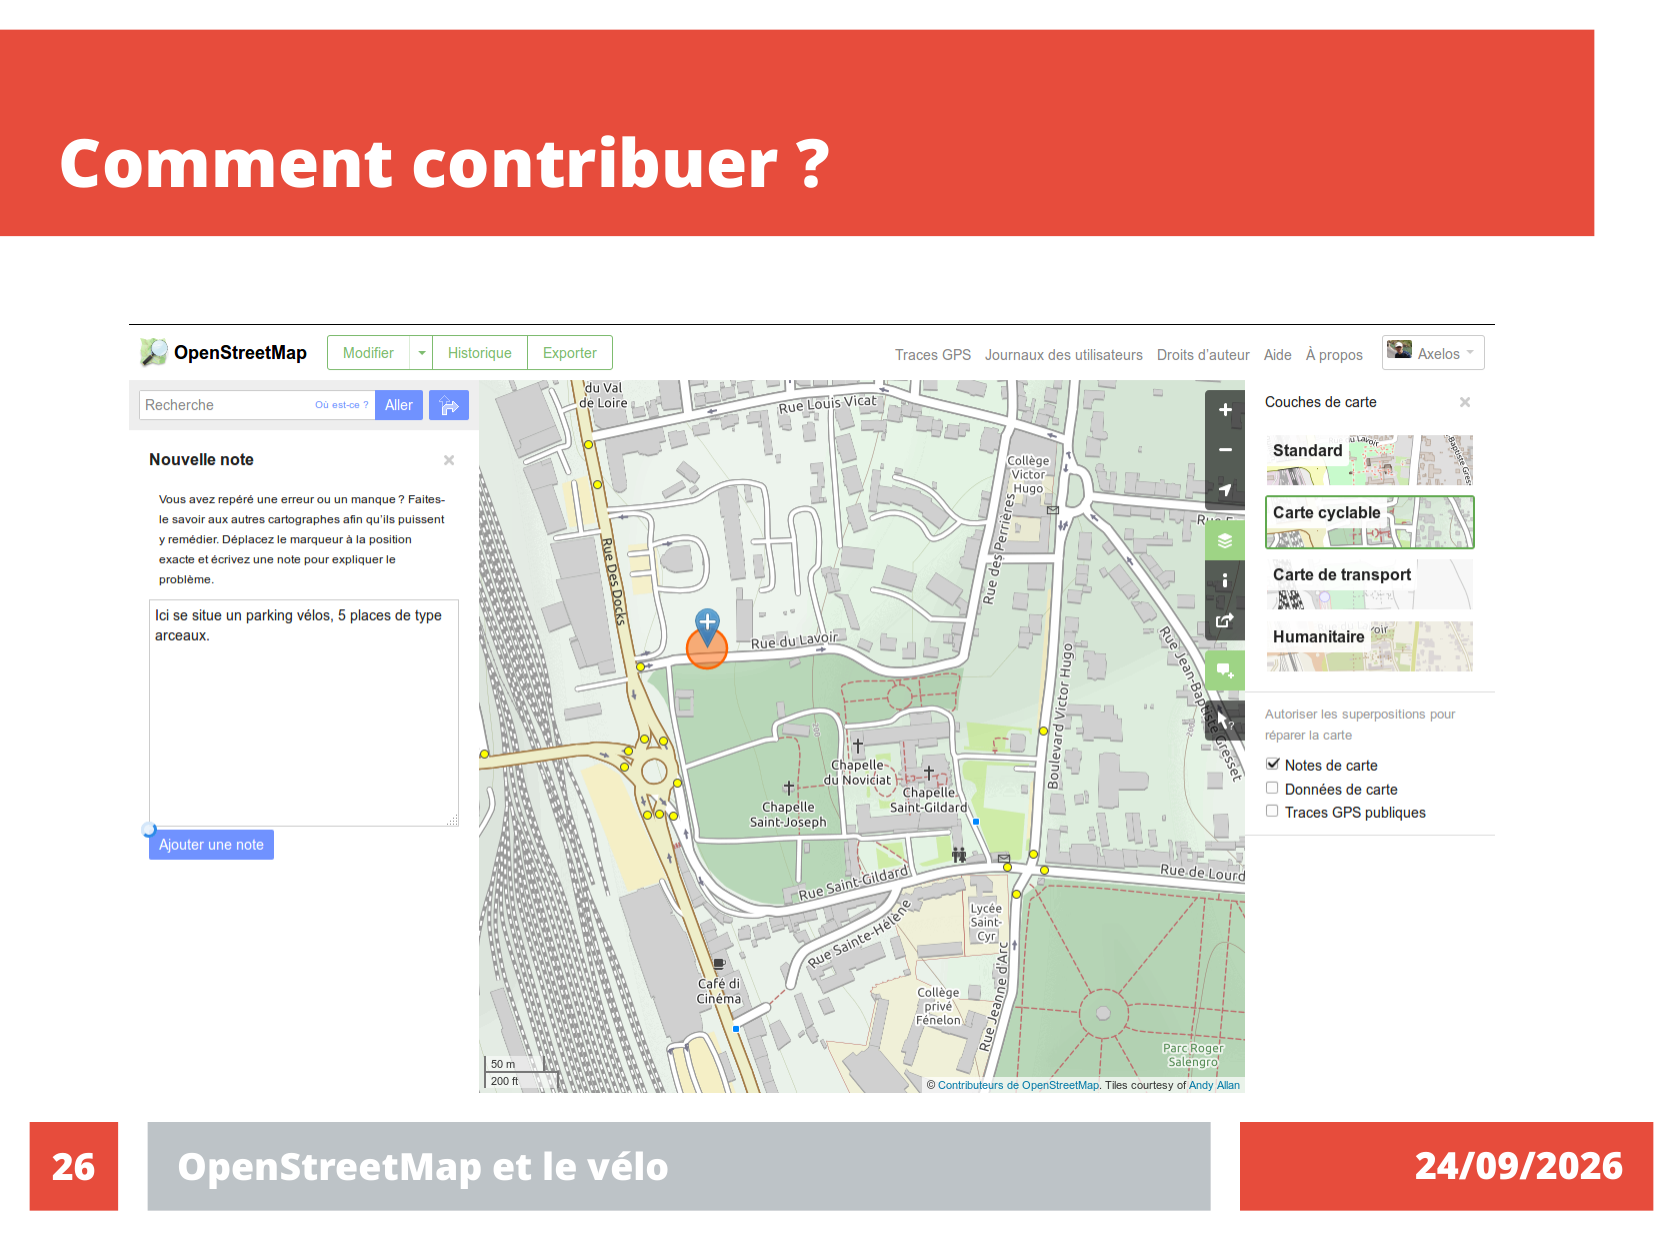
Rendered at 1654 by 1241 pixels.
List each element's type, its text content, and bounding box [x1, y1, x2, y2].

title Comment contribuer ? [59, 59, 1595, 207]
picture [129, 324, 1495, 1093]
